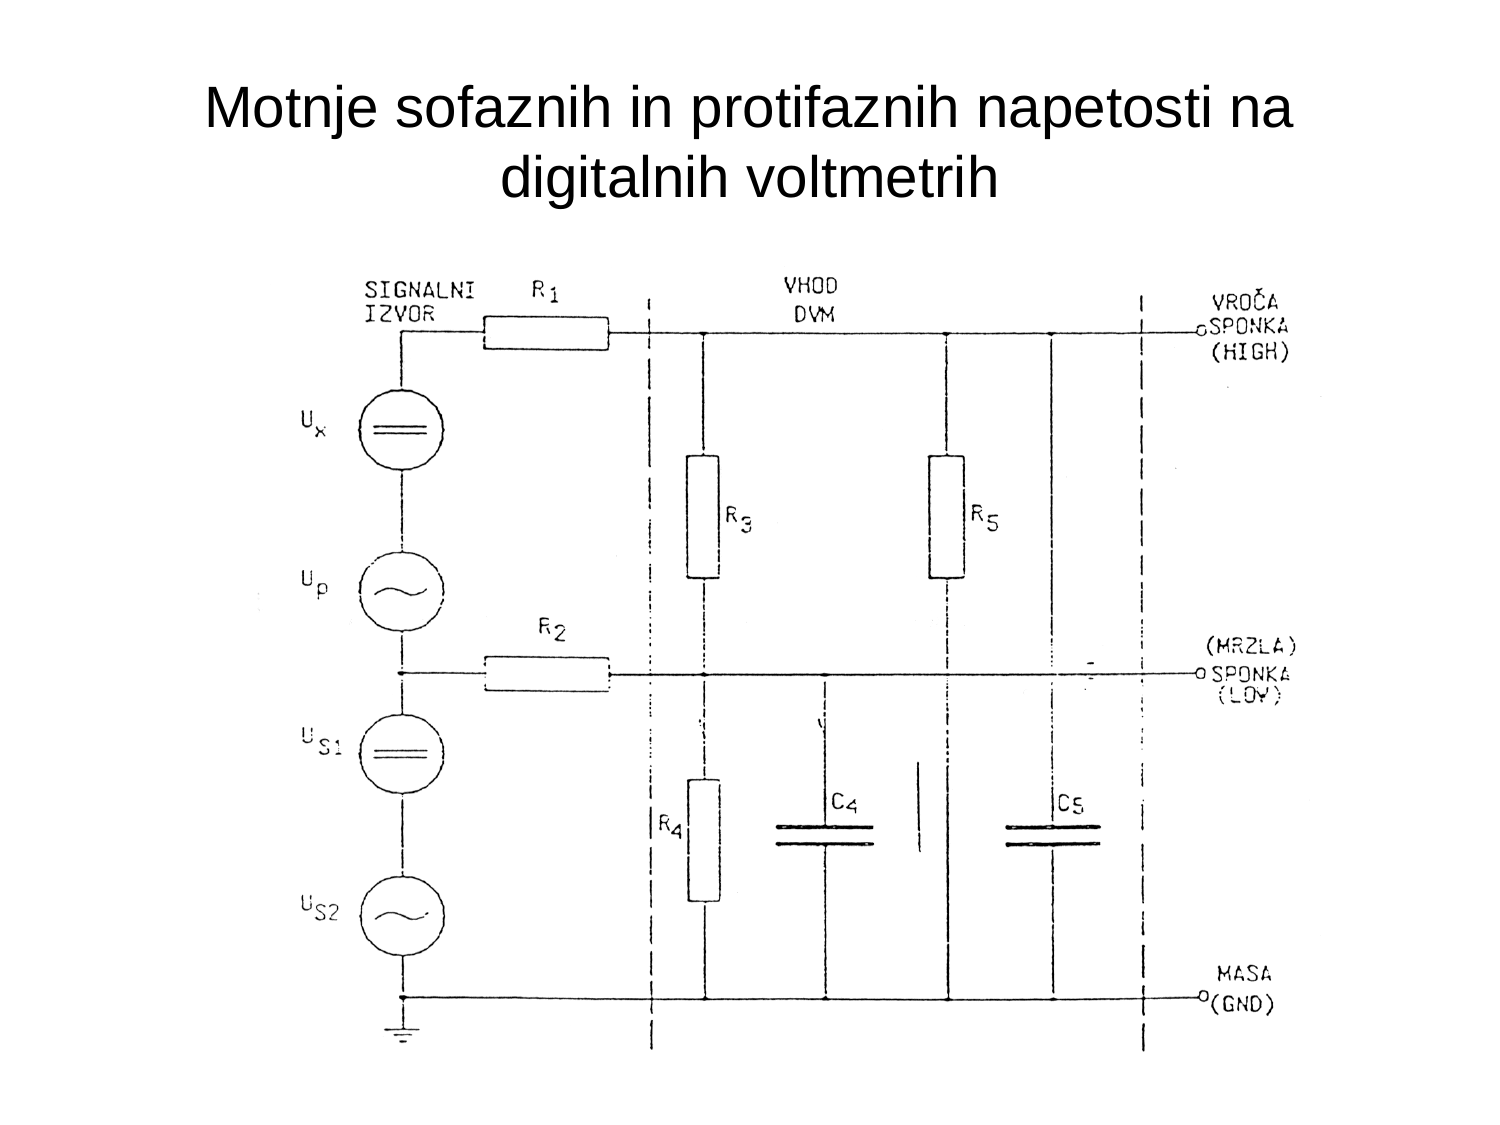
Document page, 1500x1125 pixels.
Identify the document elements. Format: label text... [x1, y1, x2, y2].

picture [253, 239, 1341, 1104]
title Motnje sofaznih in protifaznih napetosti na digitalnih voltmetrih [75, 45, 1426, 233]
